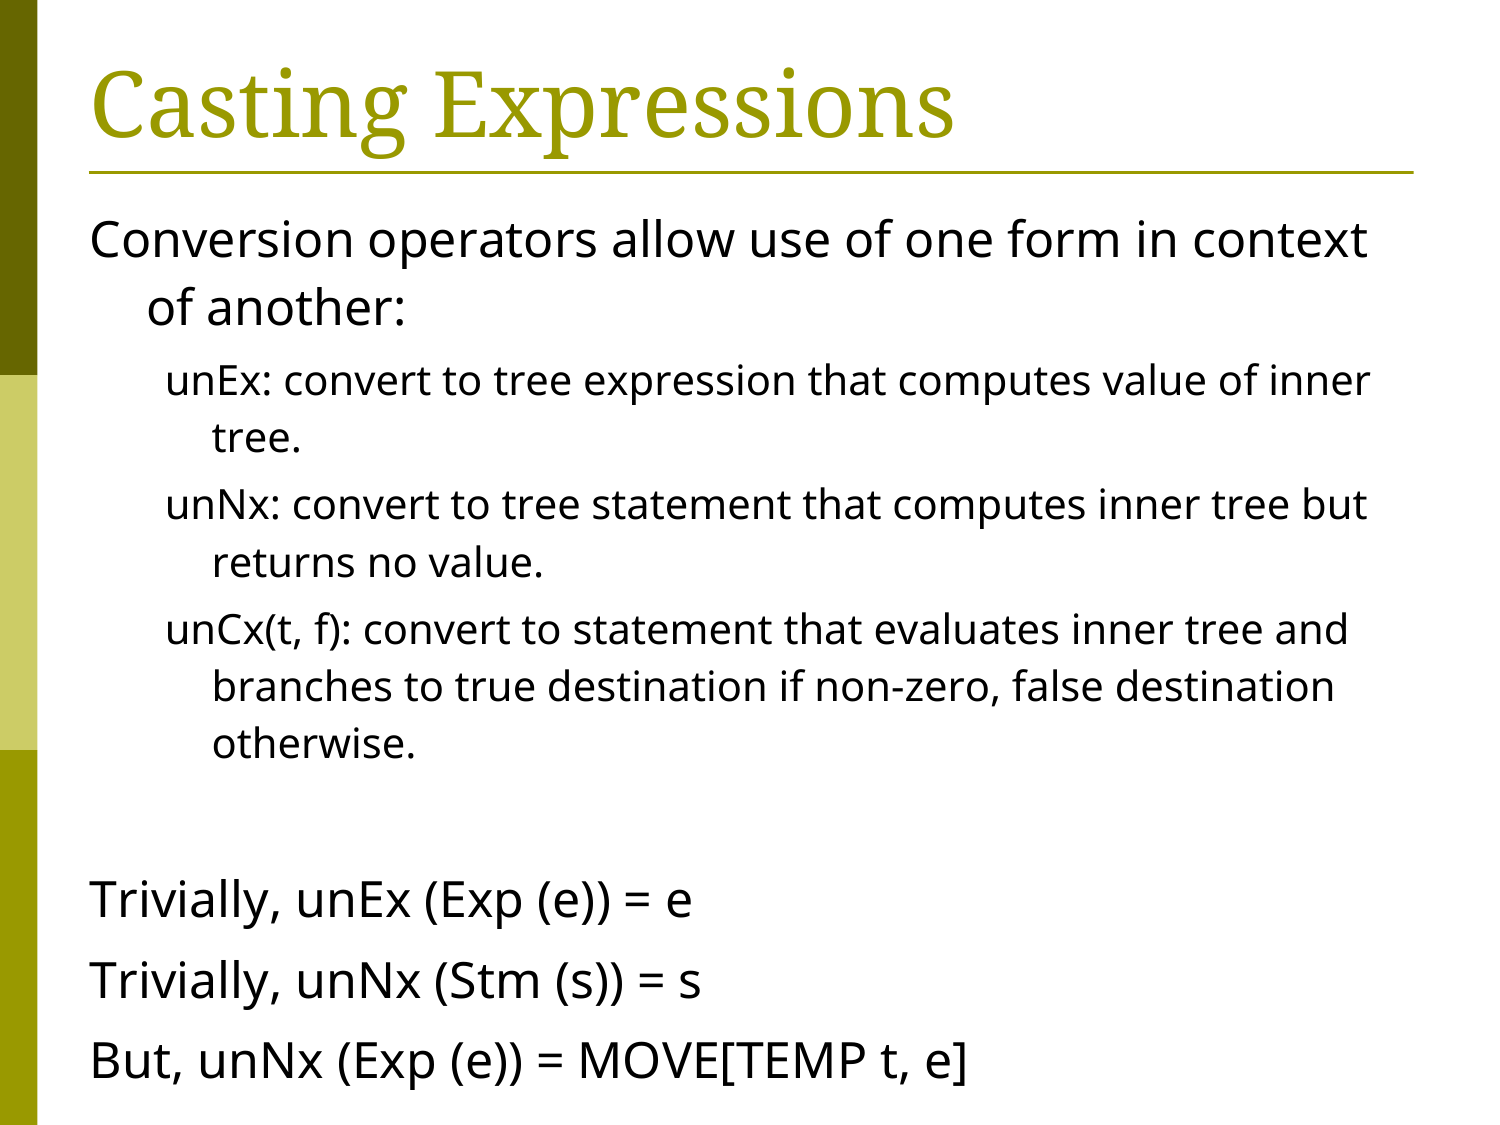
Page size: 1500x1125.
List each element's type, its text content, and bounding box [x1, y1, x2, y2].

list Conversion operators allow use of one form in context of another: unEx: convert to tree expression that computes value of inner tree. unNx: convert to tree statement that computes inner tree but returns no value. unCx(t, f): convert to statement that evaluates inner tree and branches to true destination if non-zero, false destination otherwise. Trivially, unEx (Exp (e)) = e Trivially, unNx (Stm (s)) = s But, unNx (Exp (e)) = MOVE[TEMP t, e] [75, 196, 1426, 1006]
title Casting Expressions [75, 45, 1426, 173]
